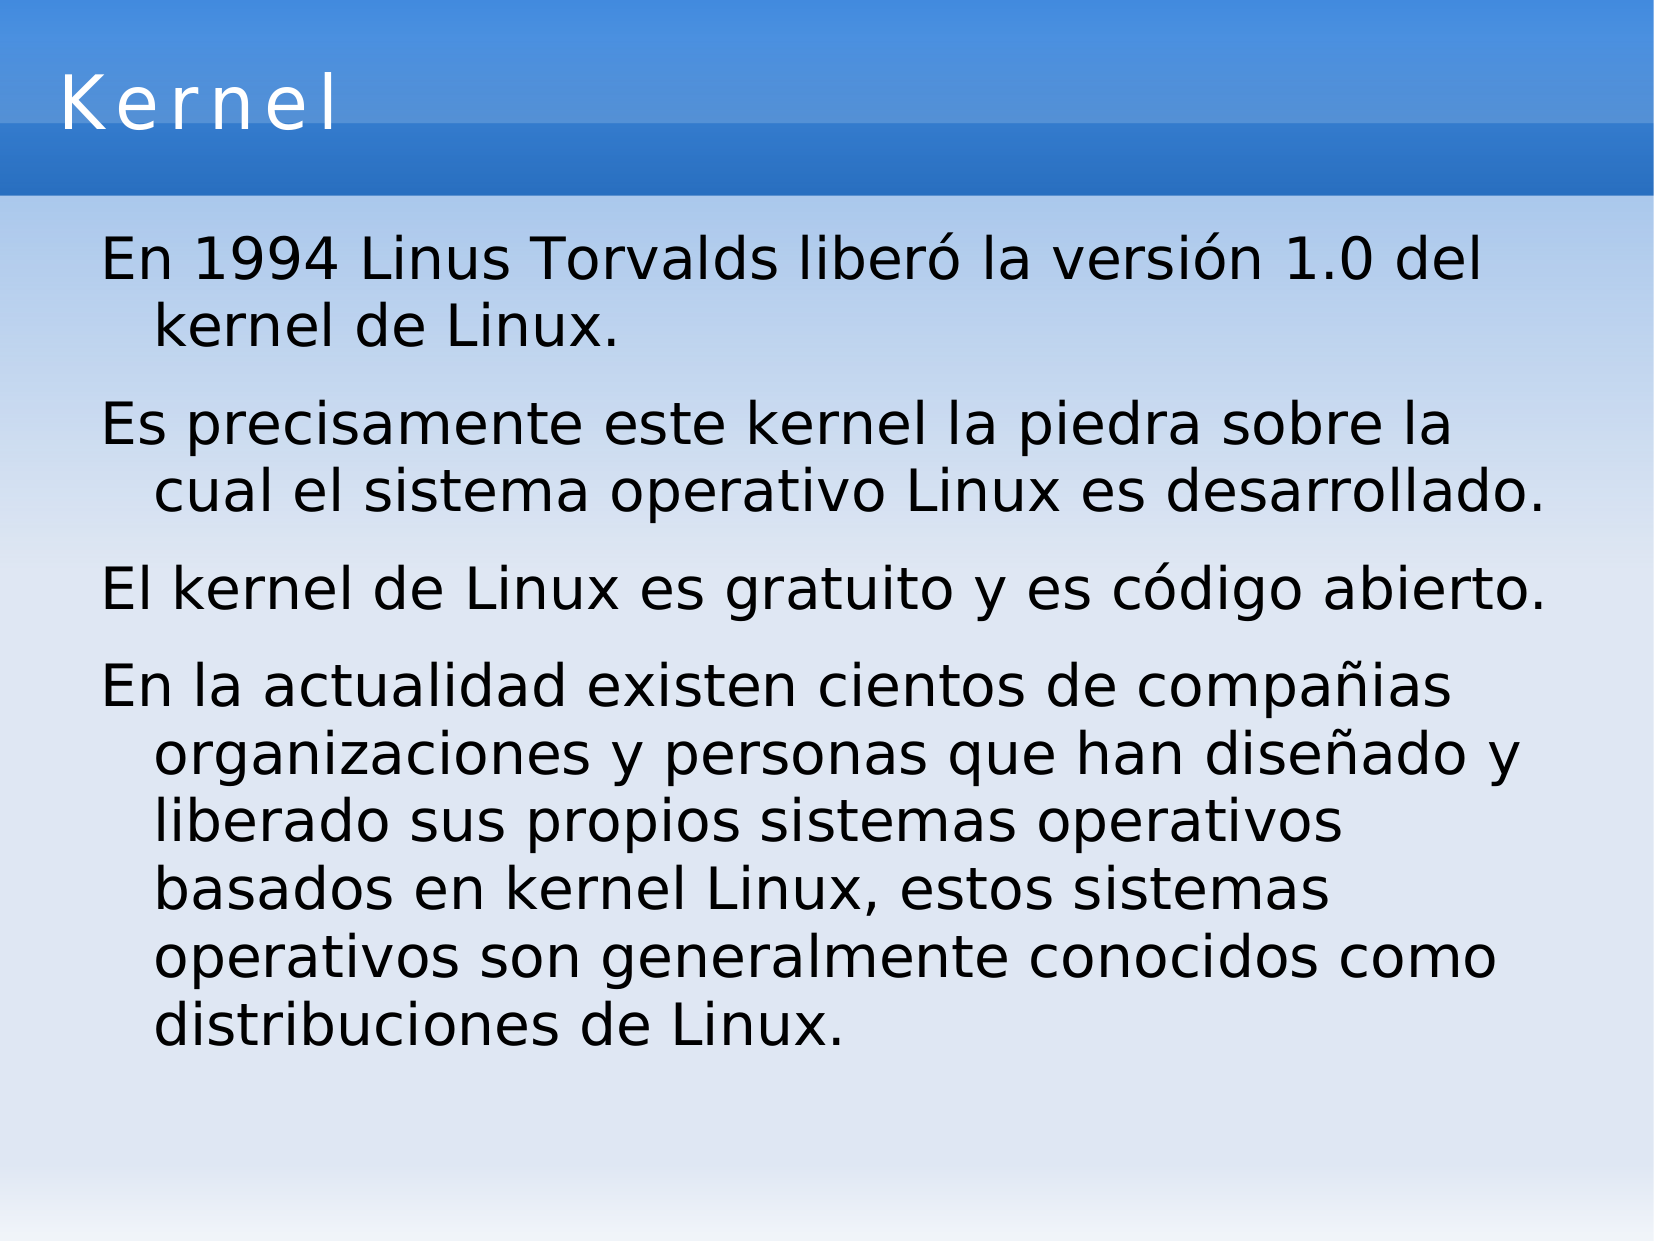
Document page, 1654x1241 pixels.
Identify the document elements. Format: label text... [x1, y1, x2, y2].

picture [0, 0, 1654, 1241]
title Kernel [59, 29, 1270, 178]
list En 1994 Linus Torvalds liberó la versión 1.0 del kernel de Linux. Es precisamente este kernel la piedra sobre la cual el sistema operativo Linux es desarrollado. El kernel de Linux es gratuito y es código abierto. En la actualidad existen cientos de compañias organizaciones y personas que han diseñado y liberado sus propios sistemas operativos basados en kernel Linux, estos sistemas operativos son generalmente conocidos como distribuciones de Linux. [82, 225, 1571, 1127]
